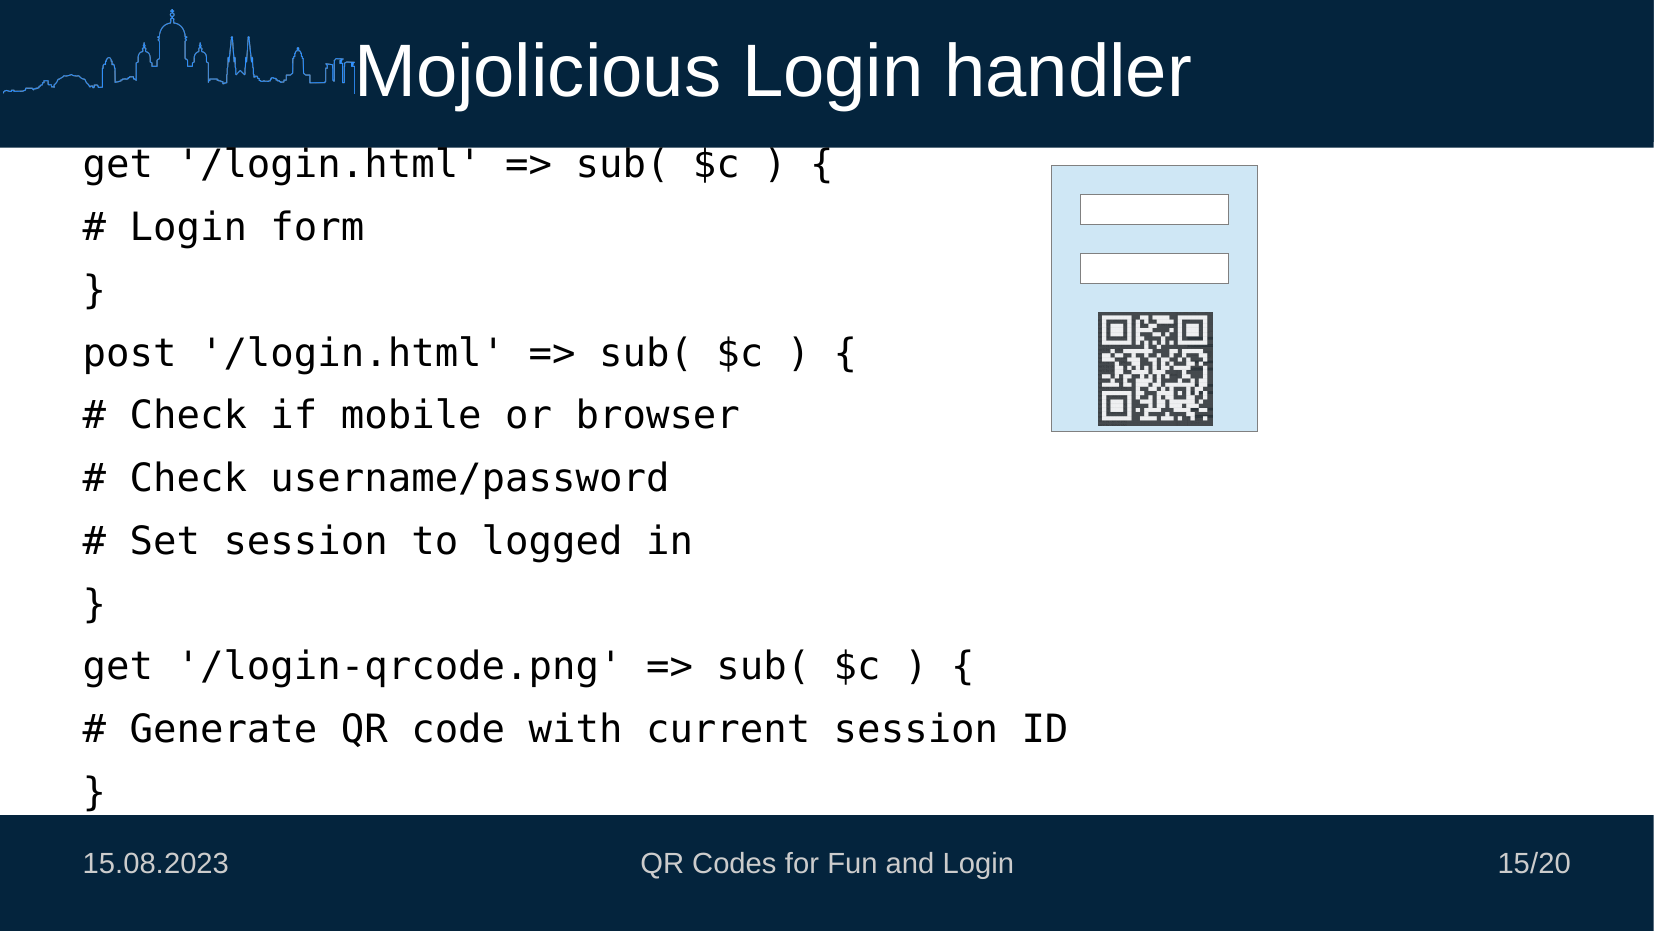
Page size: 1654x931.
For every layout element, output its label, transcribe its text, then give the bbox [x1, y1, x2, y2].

picture [3, 9, 354, 94]
picture [1098, 312, 1213, 427]
title Mojolicious Login handler [354, 5, 1654, 136]
list get '/login.html' => sub( $c ) { # Login form } post '/login.html' => sub( $c ) { # Check if mobile or browser # Check username/password # Set session to logged in } get '/login-qrcode.png' => sub( $c ) { # Generate QR code with current session ID } [82, 141, 1571, 815]
text_box [1051, 165, 1258, 432]
